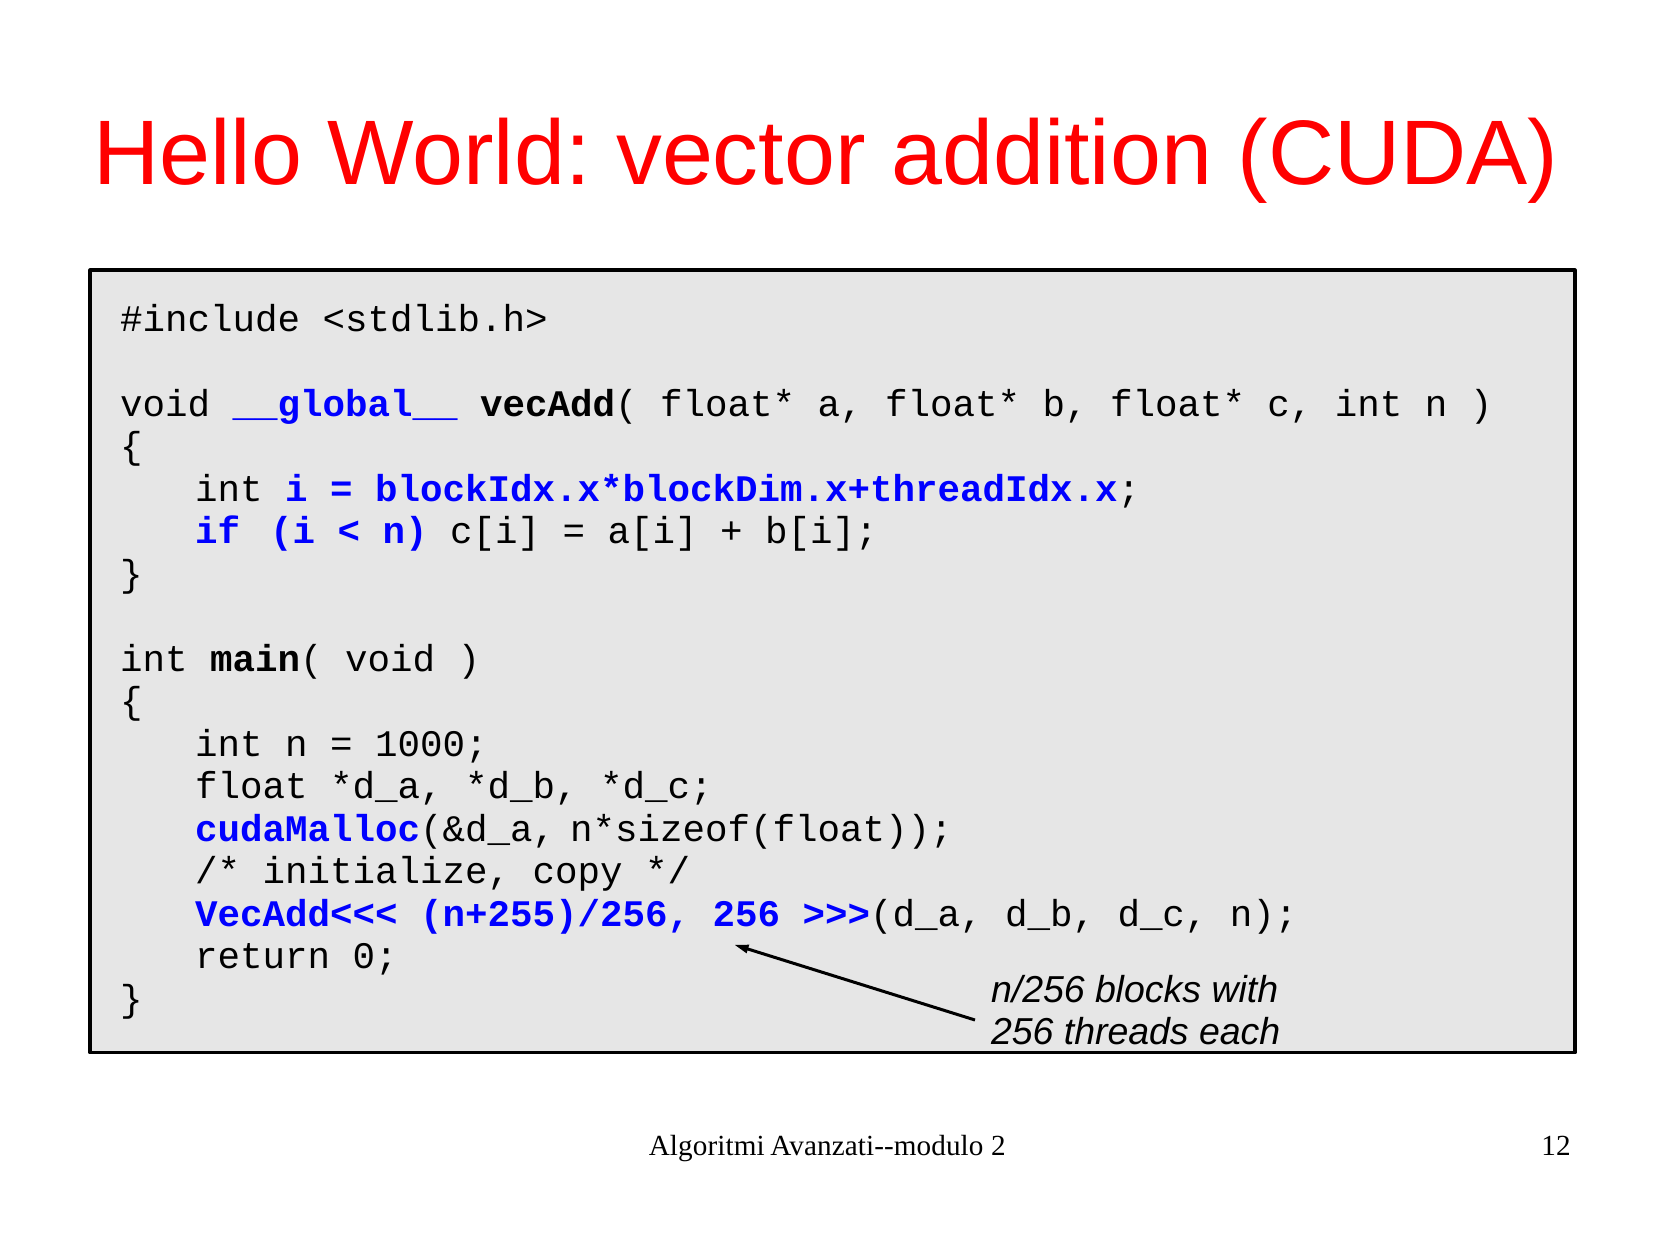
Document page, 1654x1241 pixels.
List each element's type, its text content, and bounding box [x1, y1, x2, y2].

title Hello World: vector addition (CUDA) [82, 49, 1571, 257]
text_box n/256 blocks with 256 threads each [975, 960, 1321, 1066]
text_box #include <stdlib.h> void __global__ vecAdd( float* a, float* b, float* c, int n ) { int i = blockIdx.x*blockDim.x+threadIdx.x; if (i < n) c[i] = a[i] + b[i]; } int main( void ) { int n = 1000; float *d_a, *d_b, *d_c; cudaMalloc(&d_a, n*sizeof(float)); /* initialize, copy */ VecAdd<<< (n+255)/256, 256 >>>(d_a, d_b, d_c, n); return 0; } [90, 270, 1576, 1053]
